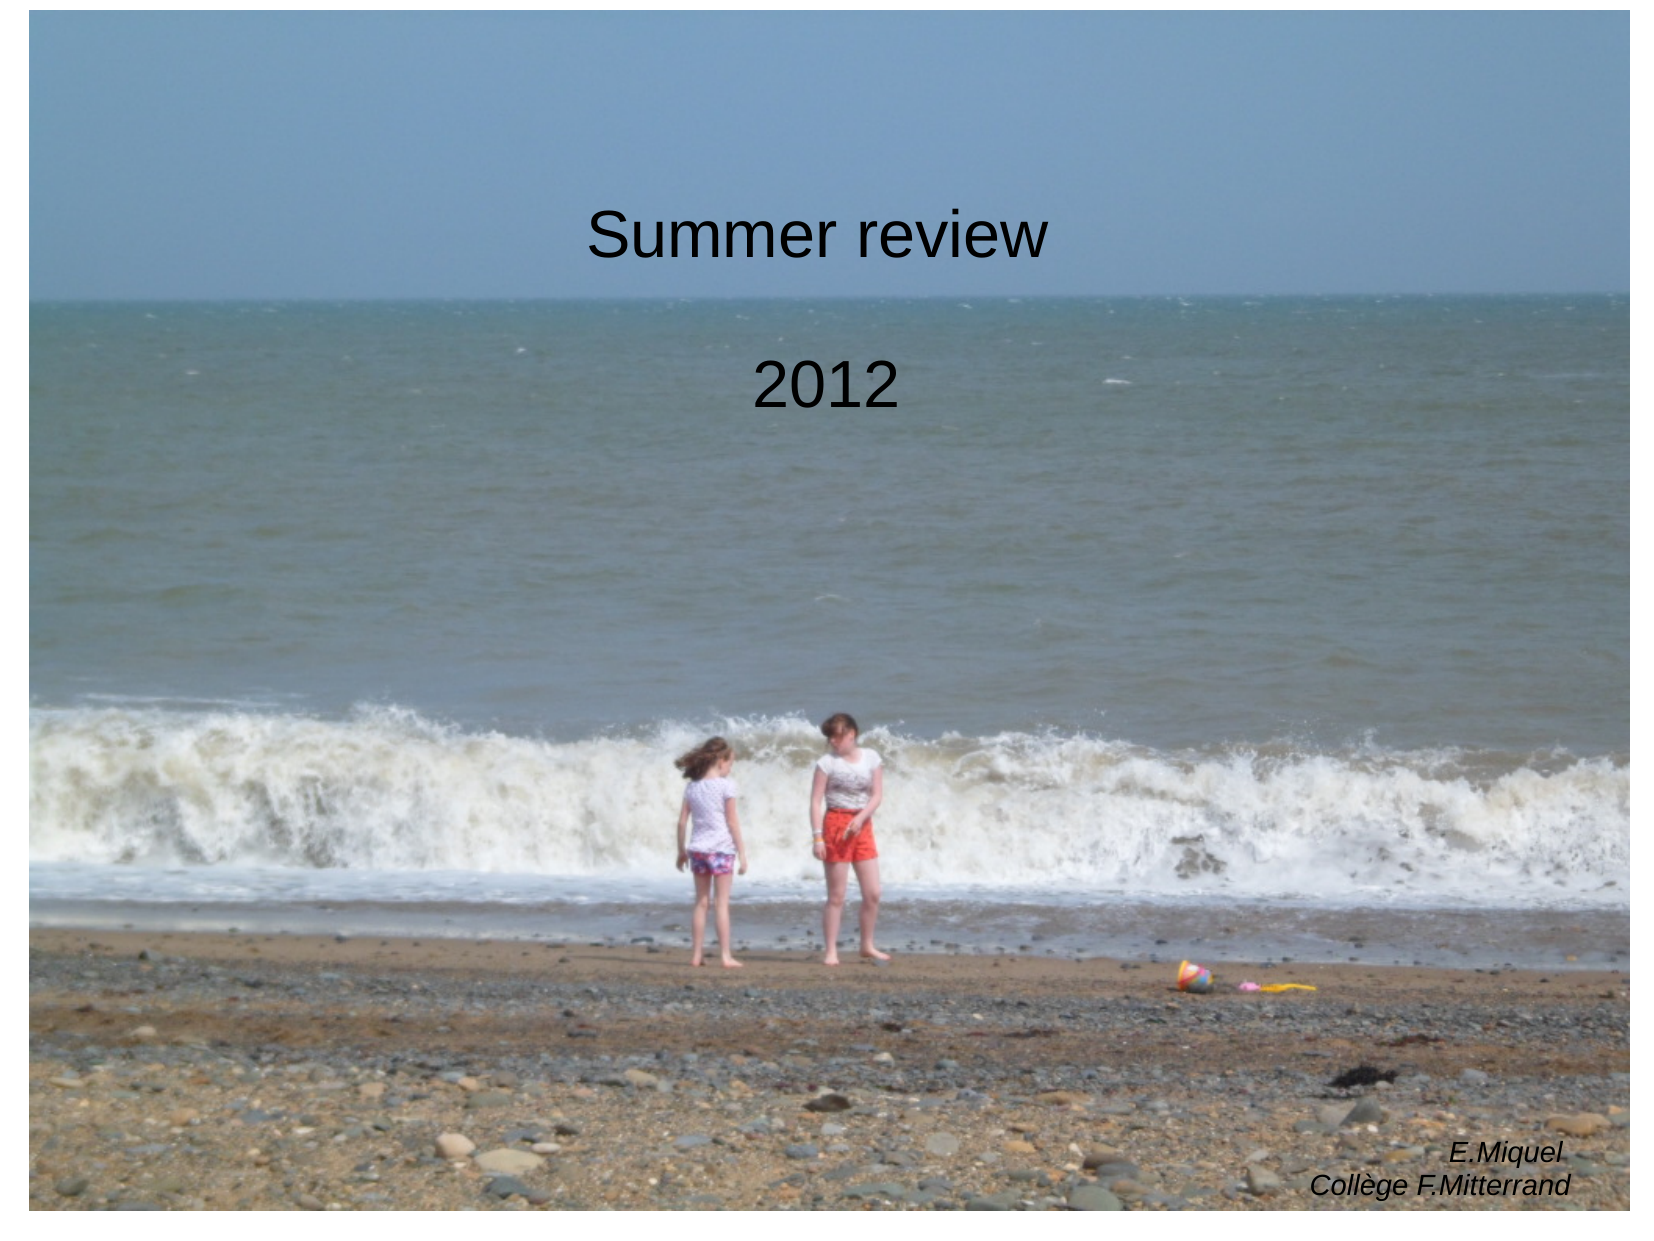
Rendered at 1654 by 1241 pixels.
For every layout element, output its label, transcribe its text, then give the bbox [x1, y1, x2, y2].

subtitle Summer review 2012 E.Miquel Collège F.Mitterrand [82, 197, 1571, 1202]
picture [0, 0, 1654, 1241]
